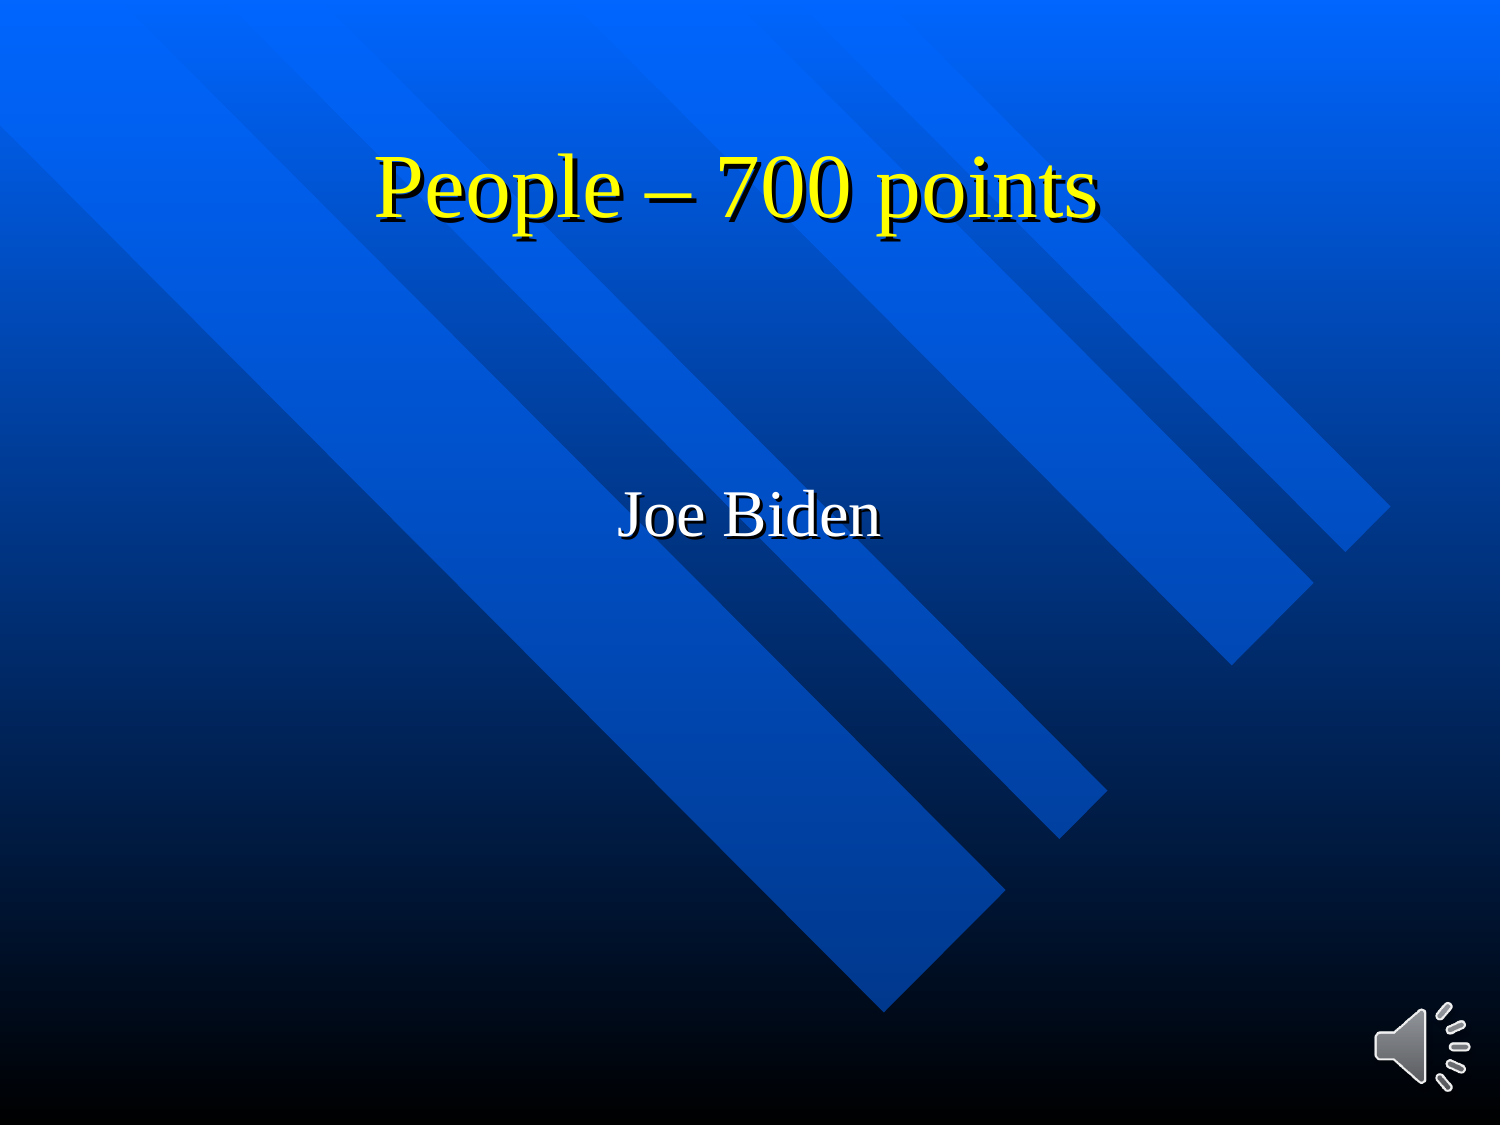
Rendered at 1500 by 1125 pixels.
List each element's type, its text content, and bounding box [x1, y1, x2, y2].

picture [1374, 999, 1476, 1101]
subtitle Joe Biden [225, 462, 1276, 751]
title People – 700 points [99, 87, 1375, 275]
